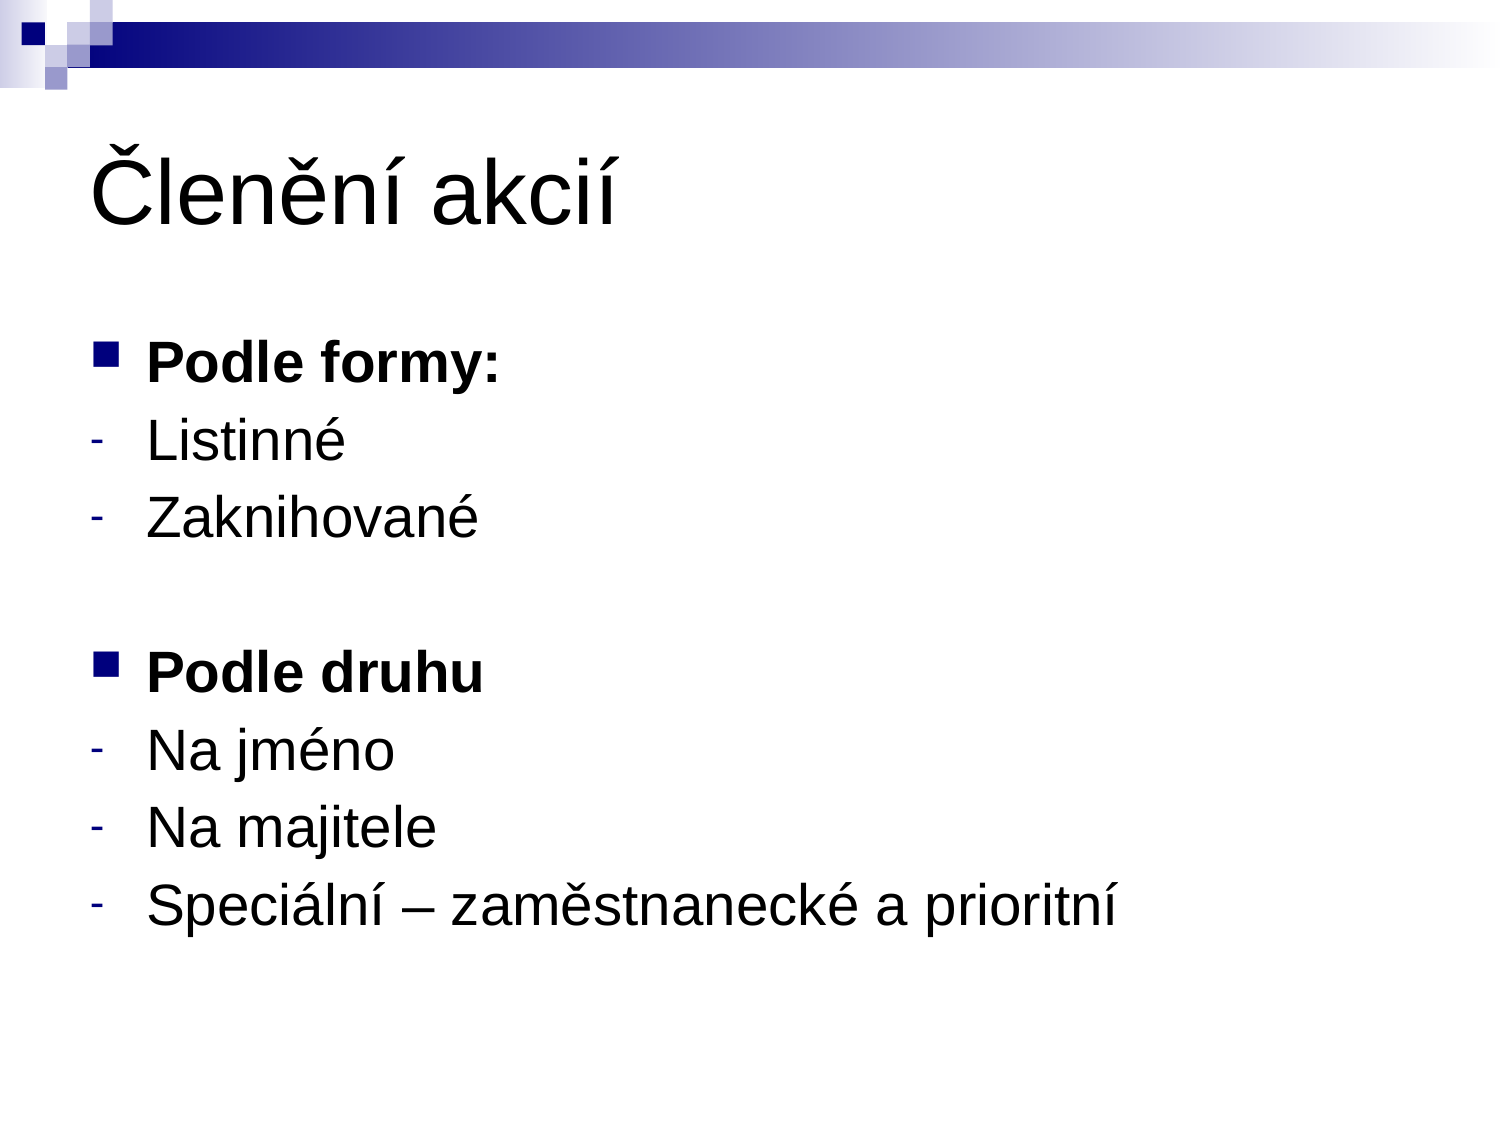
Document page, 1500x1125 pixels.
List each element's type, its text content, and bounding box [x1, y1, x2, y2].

title Členění akcií [75, 75, 1426, 301]
list Podle formy: Listinné Zaknihované Podle druhu Na jméno Na majitele Speciální – zaměstnanecké a prioritní [75, 324, 1426, 963]
